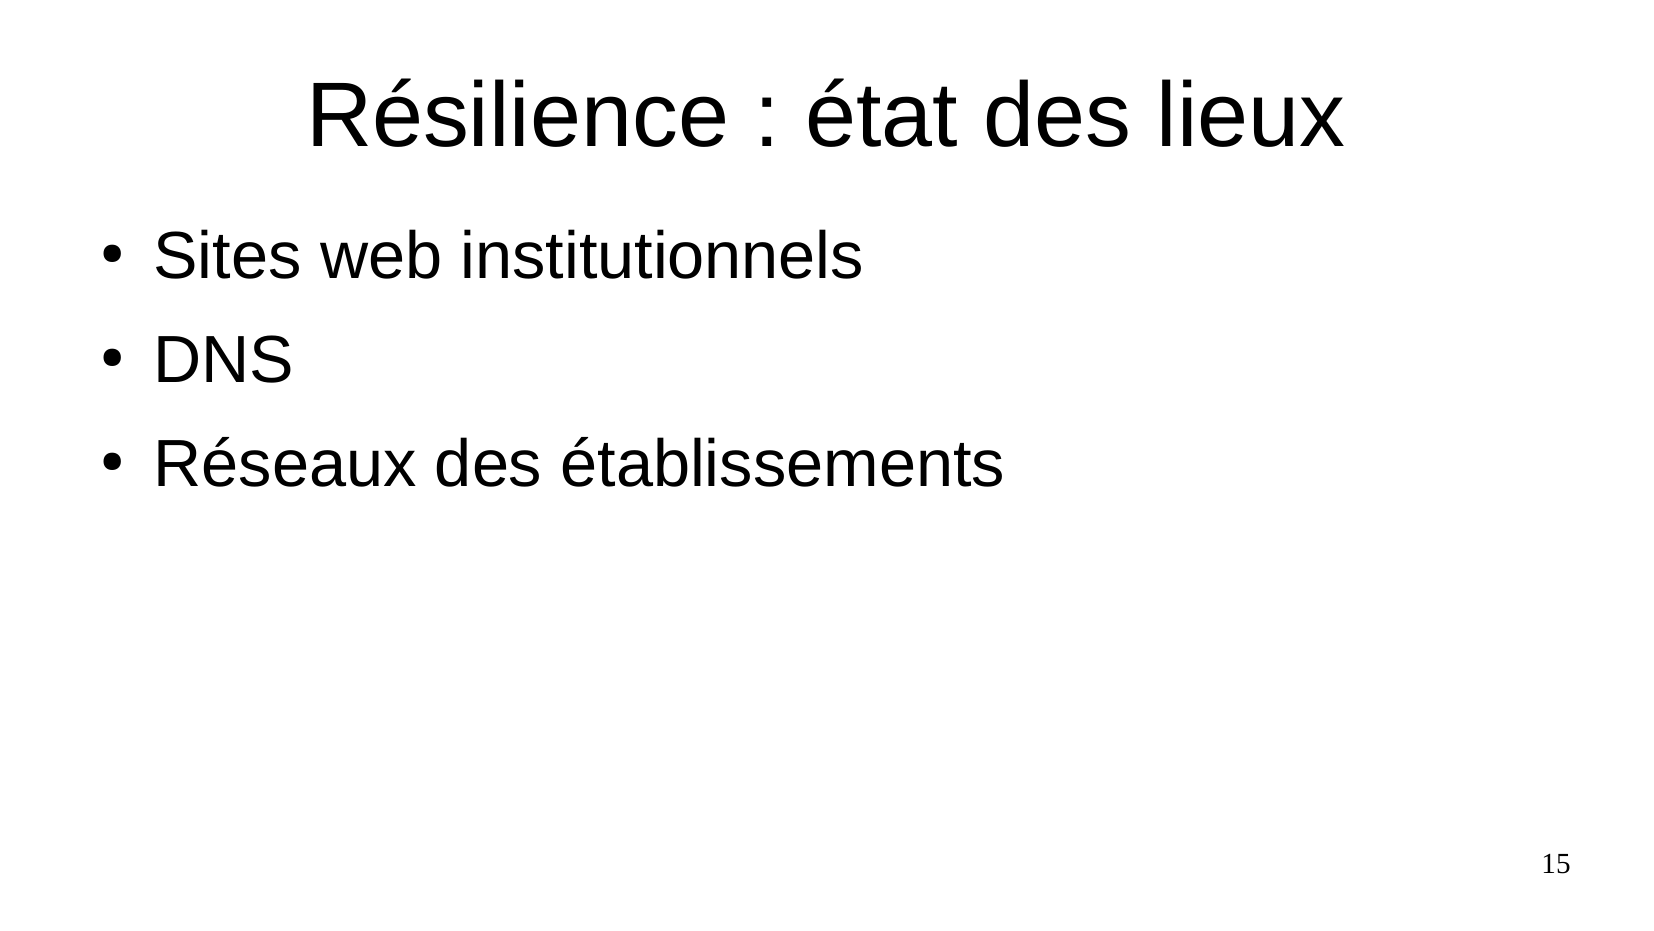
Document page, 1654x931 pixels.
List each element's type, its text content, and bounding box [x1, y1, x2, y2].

title Résilience : état des lieux [82, 37, 1571, 193]
list Sites web institutionnels DNS Réseaux des établissements [82, 217, 1571, 758]
